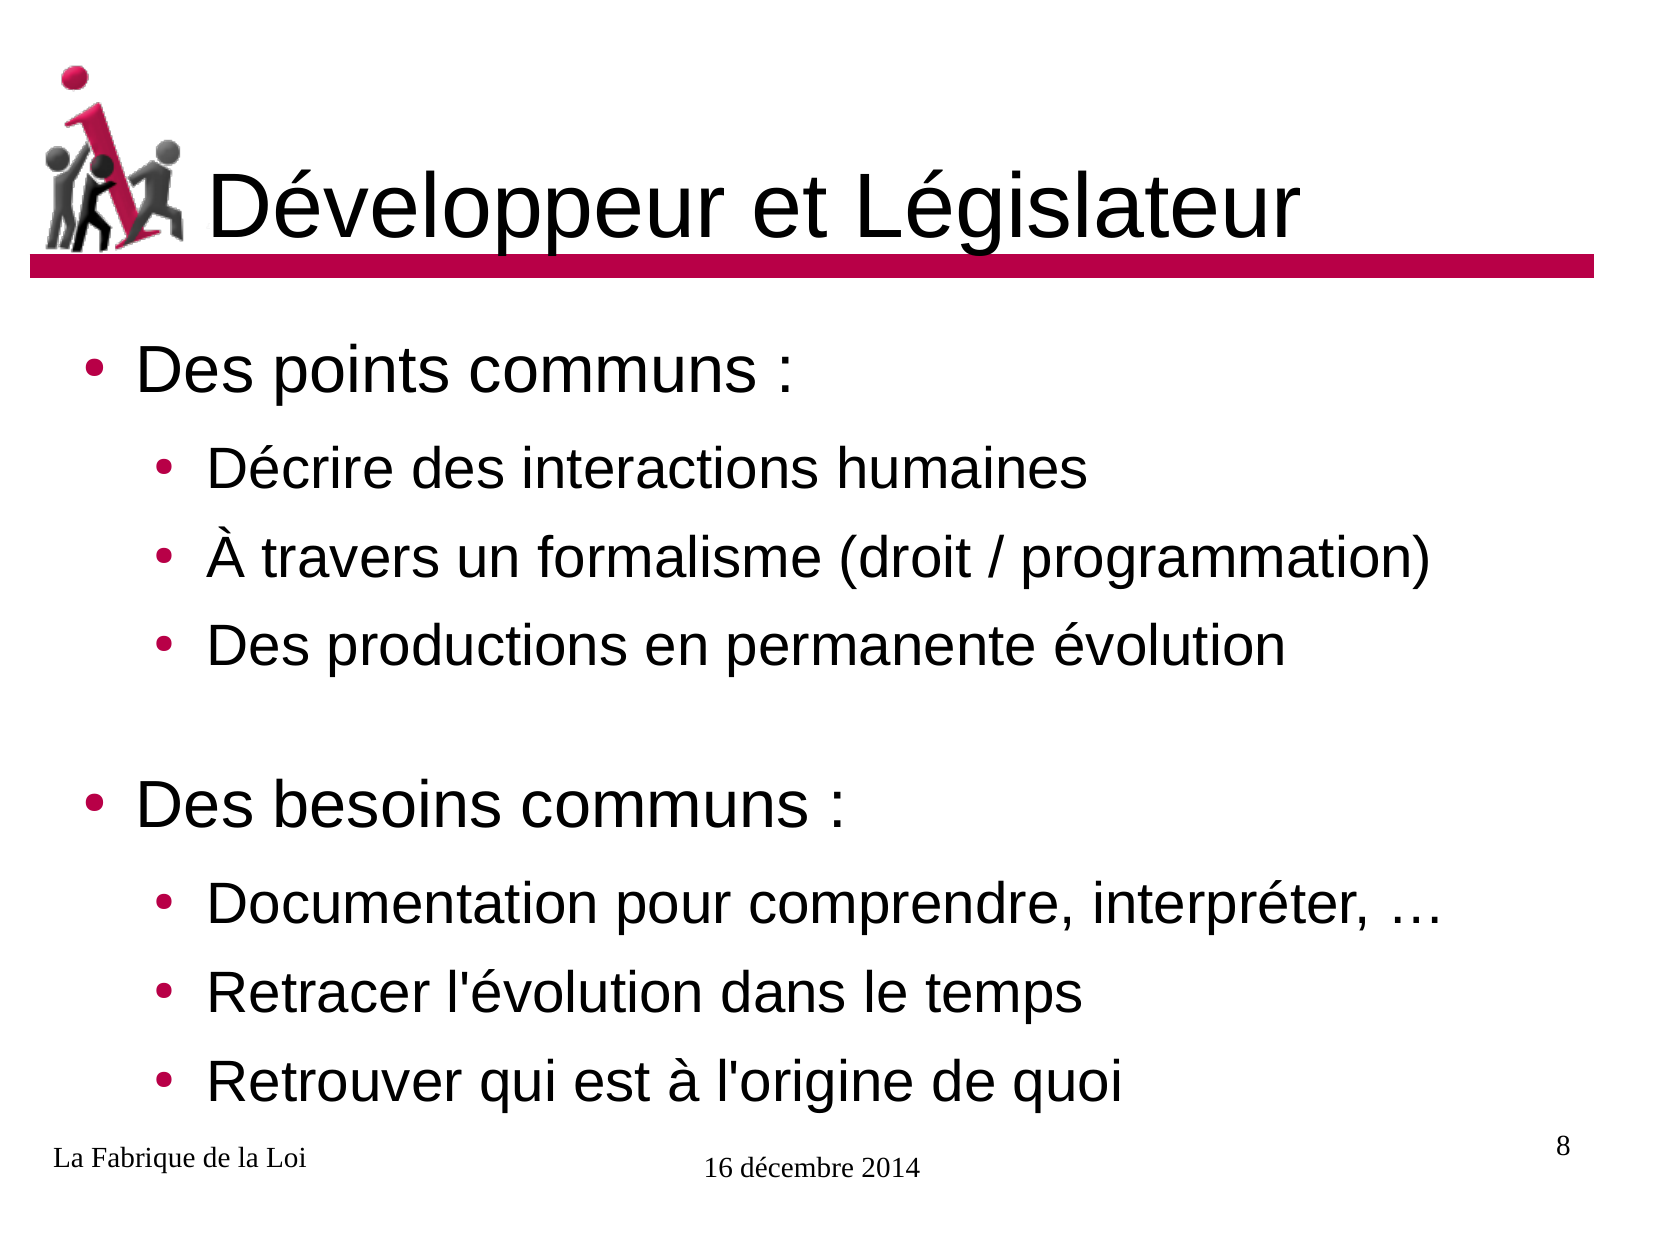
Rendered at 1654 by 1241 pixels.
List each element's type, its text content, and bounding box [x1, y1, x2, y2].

title Développeur et Législateur [206, 102, 1595, 310]
picture [29, 60, 210, 254]
list Des points communs : Décrire des interactions humaines À travers un formalisme (droit / programmation) Des productions en permanente évolution Des besoins communs : Documentation pour comprendre, interpréter, … Retracer l'évolution dans le temps Retrouver qui est à l'origine de quoi [64, 331, 1654, 1151]
